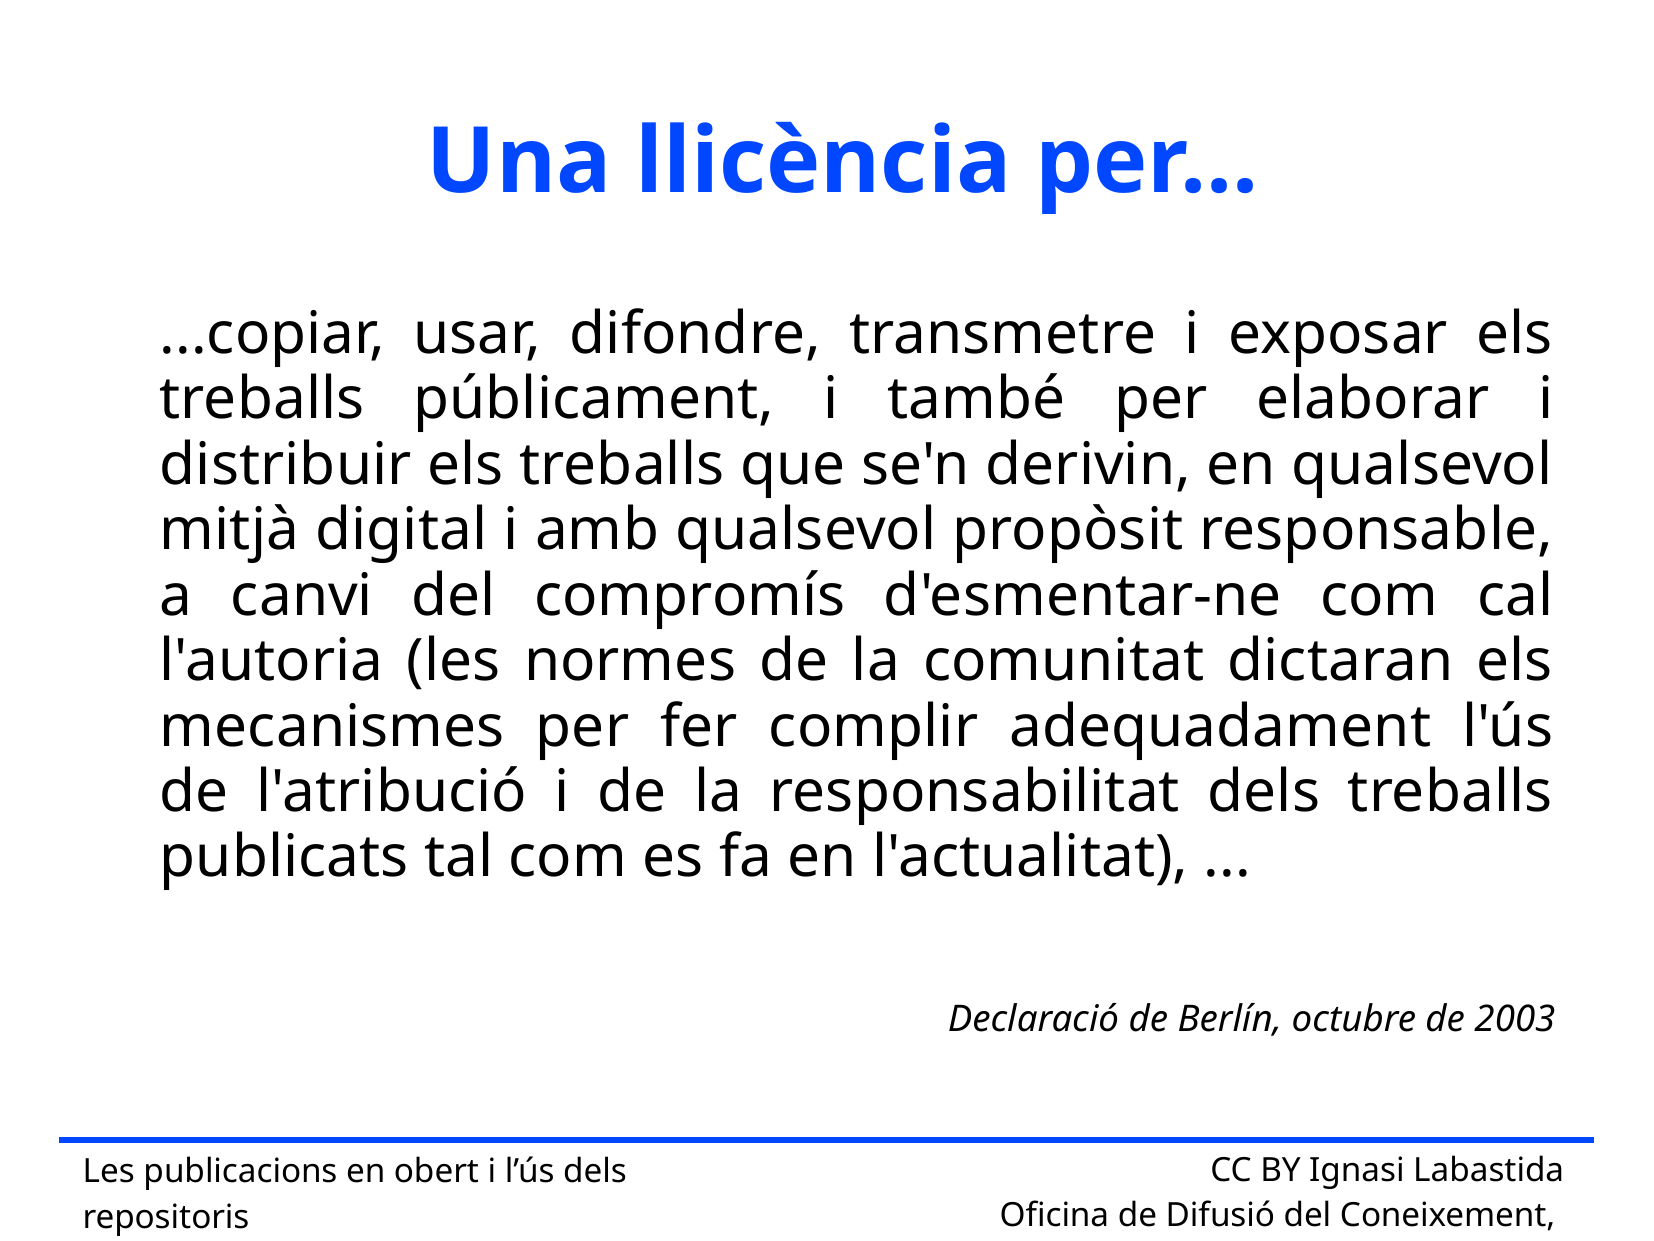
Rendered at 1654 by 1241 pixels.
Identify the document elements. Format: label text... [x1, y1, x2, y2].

title Una llicència per... [82, 38, 1571, 267]
list ...copiar, usar, difondre, transmetre i exposar els treballs públicament, i també per elaborar i distribuir els treballs que se'n derivin, en qualsevol mitjà digital i amb qualsevol propòsit responsable, a canvi del compromís d'esmentar-ne com cal l'autoria (les normes de la comunitat dictaran els mecanismes per fer complir adequadament l'ús de l'atribució i de la responsabilitat dels treballs publicats tal com es fa en l'actualitat), ... Declaració de Berlín, octubre de 2003 [82, 289, 1571, 1108]
